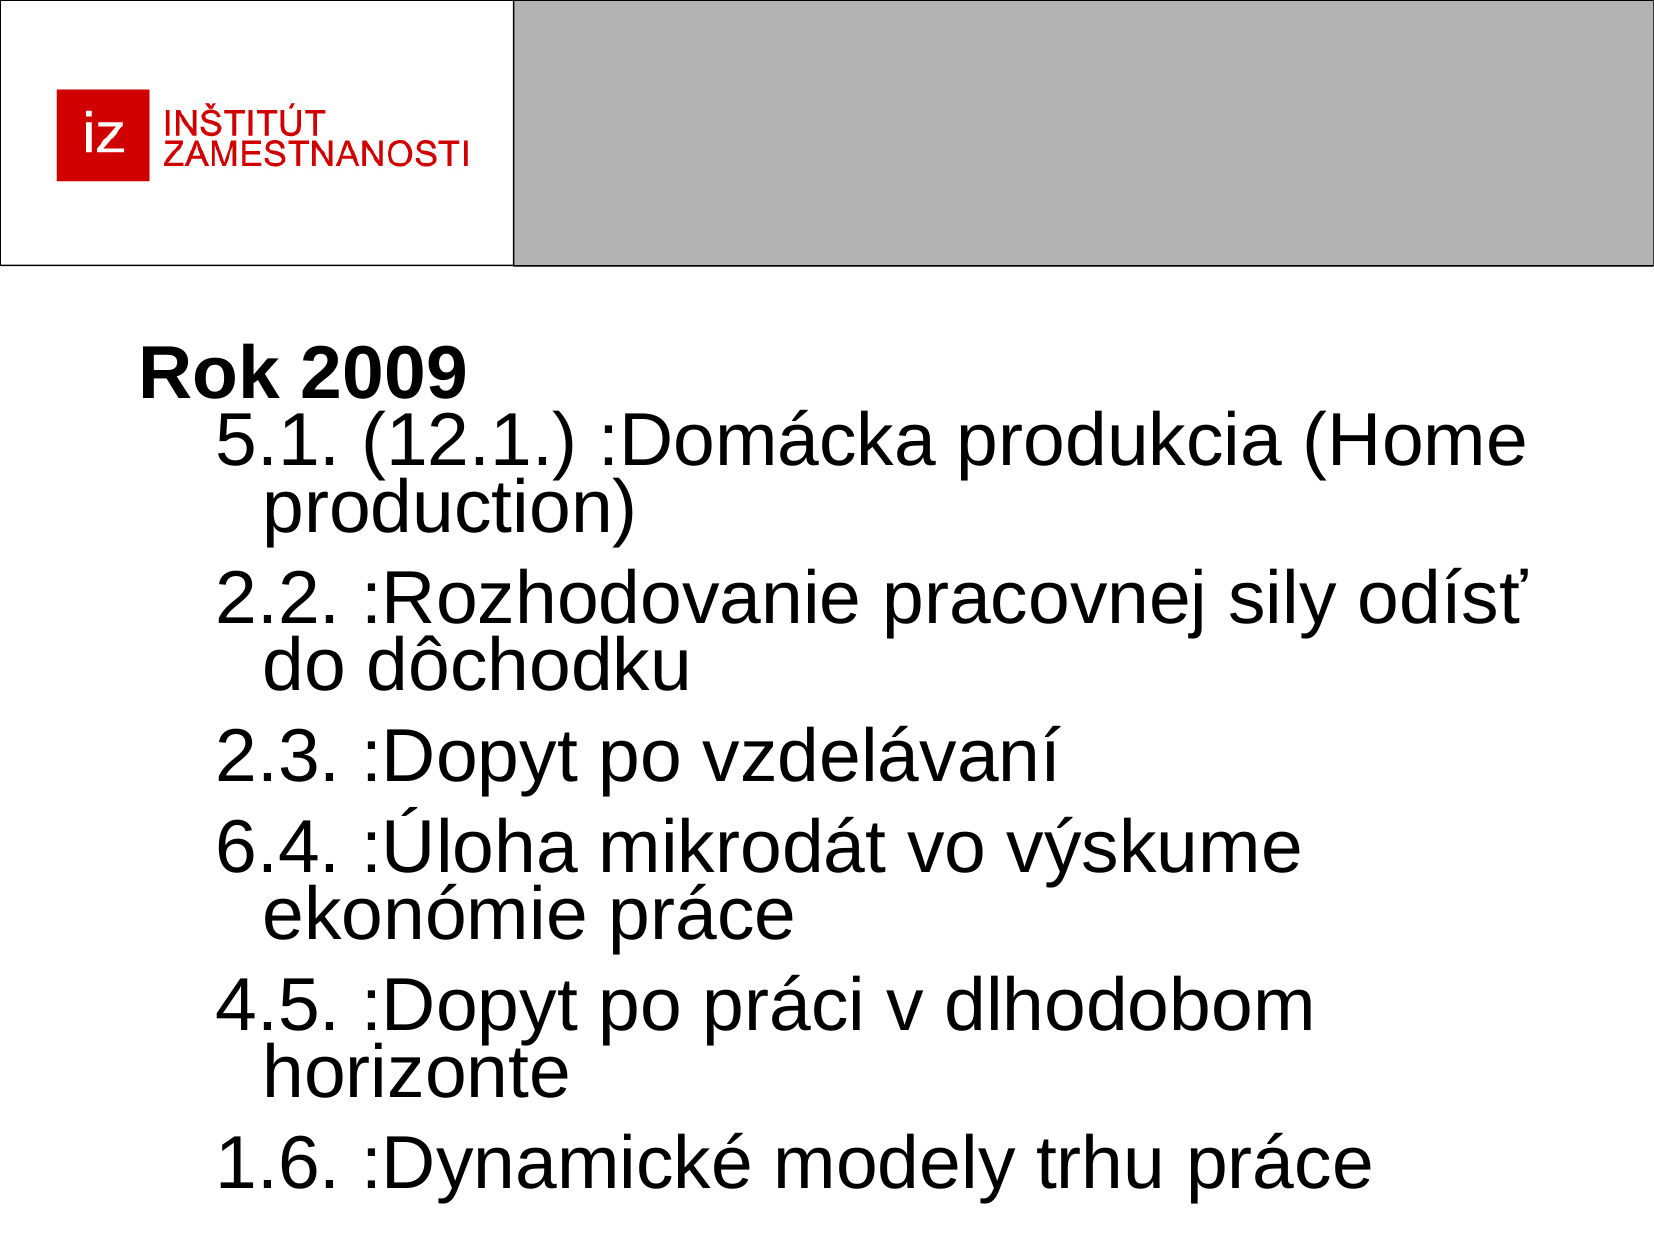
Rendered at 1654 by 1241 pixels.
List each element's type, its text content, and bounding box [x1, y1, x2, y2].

list Rok 2009 5.1. (12.1.) :Domácka produkcia (Home production) 2.2. :Rozhodovanie pracovnej sily odísť do dôchodku 2.3. :Dopyt po vzdelávaní 6.4. :Úloha mikrodát vo výskume ekonómie práce 4.5. :Dopyt po práci v dlhodobom horizonte 1.6. :Dynamické modely trhu práce [121, 344, 1533, 1219]
picture [5, 8, 512, 257]
